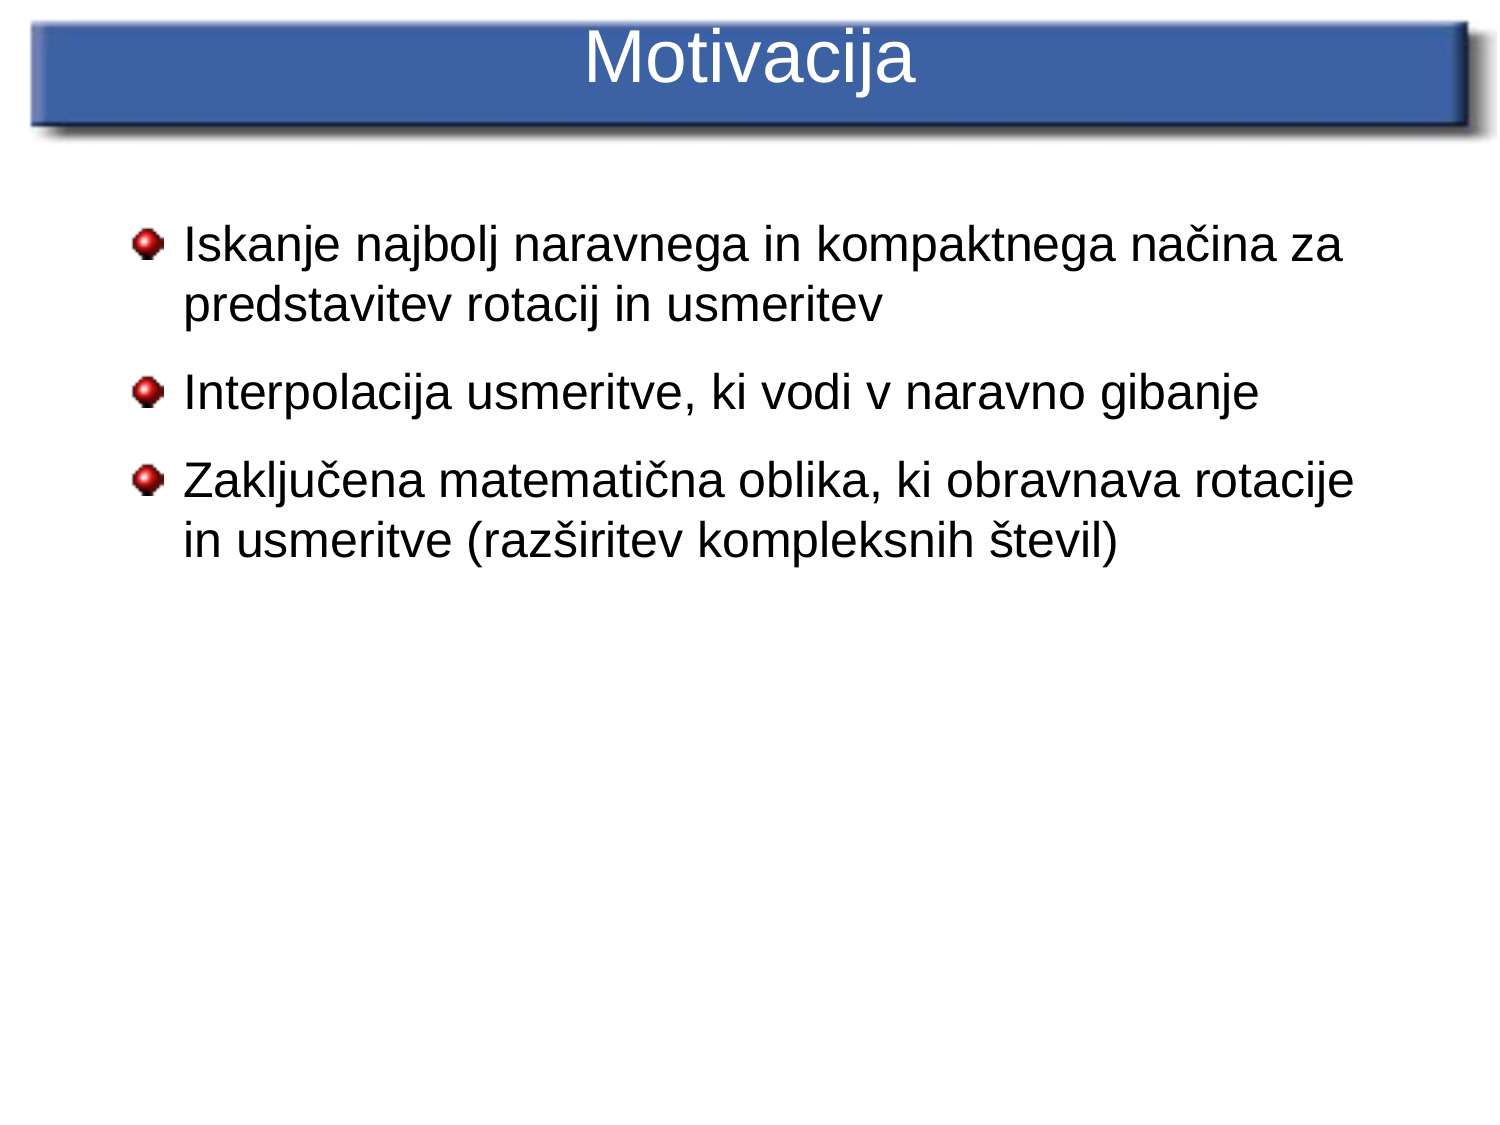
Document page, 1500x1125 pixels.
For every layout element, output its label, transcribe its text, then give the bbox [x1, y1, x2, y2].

picture [29, 18, 1497, 146]
title Motivacija [112, 0, 1388, 106]
list Iskanje najbolj naravnega in kompaktnega načina za predstavitev rotacij in usmeritev Interpolacija usmeritve, ki vodi v naravno gibanje Zaključena matematična oblika, ki obravnava rotacije in usmeritve (razširitev kompleksnih števil) [112, 203, 1388, 892]
